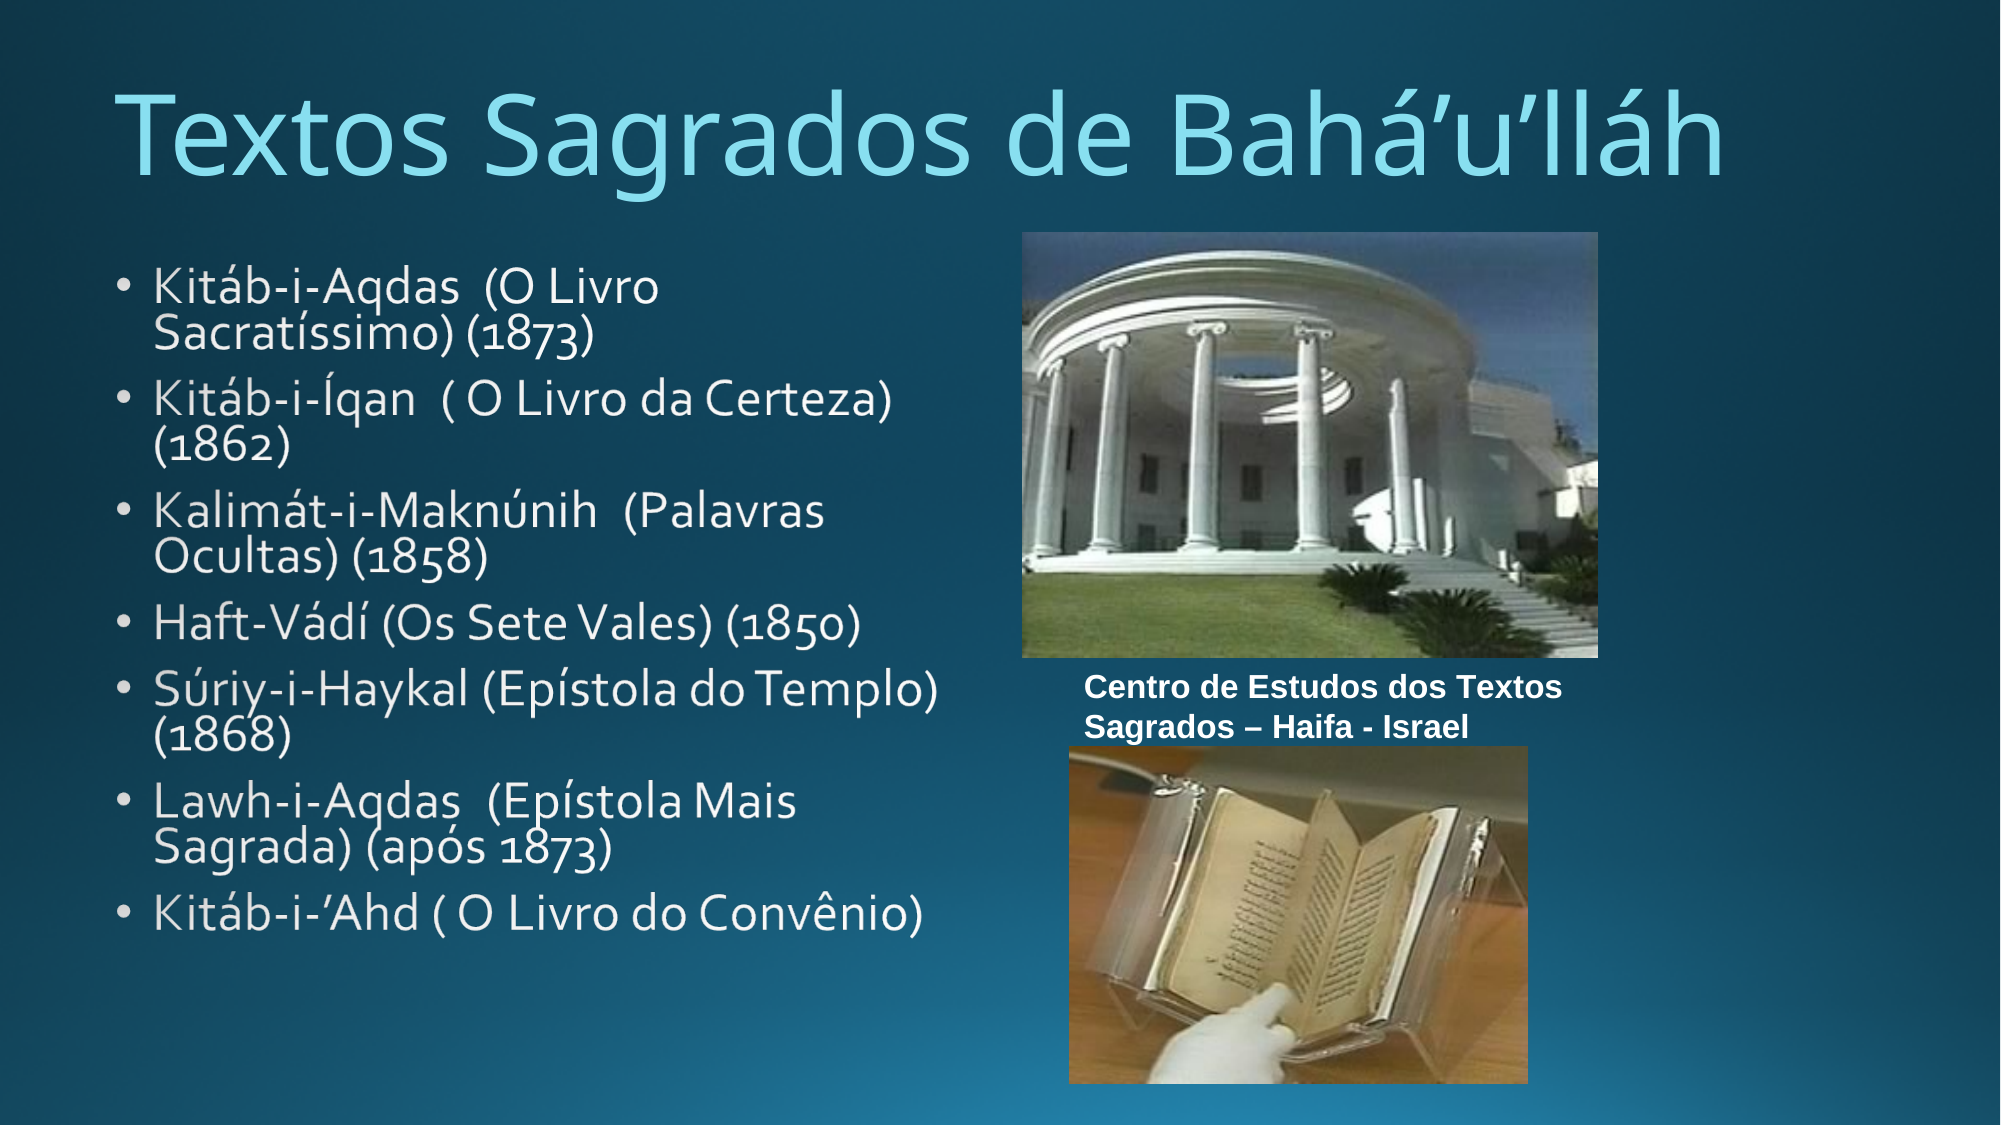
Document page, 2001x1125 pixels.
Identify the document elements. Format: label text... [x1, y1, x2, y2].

title Textos Sagrados de Bahá’u’lláh [99, 45, 1900, 234]
text_box Centro de Estudos dos Textos Sagrados – Haifa - Israel [1069, 657, 1616, 754]
text_box [99, 263, 984, 1007]
text_box [1069, 754, 1528, 1084]
text_box [1022, 232, 1598, 659]
picture [0, 0, 2001, 1125]
